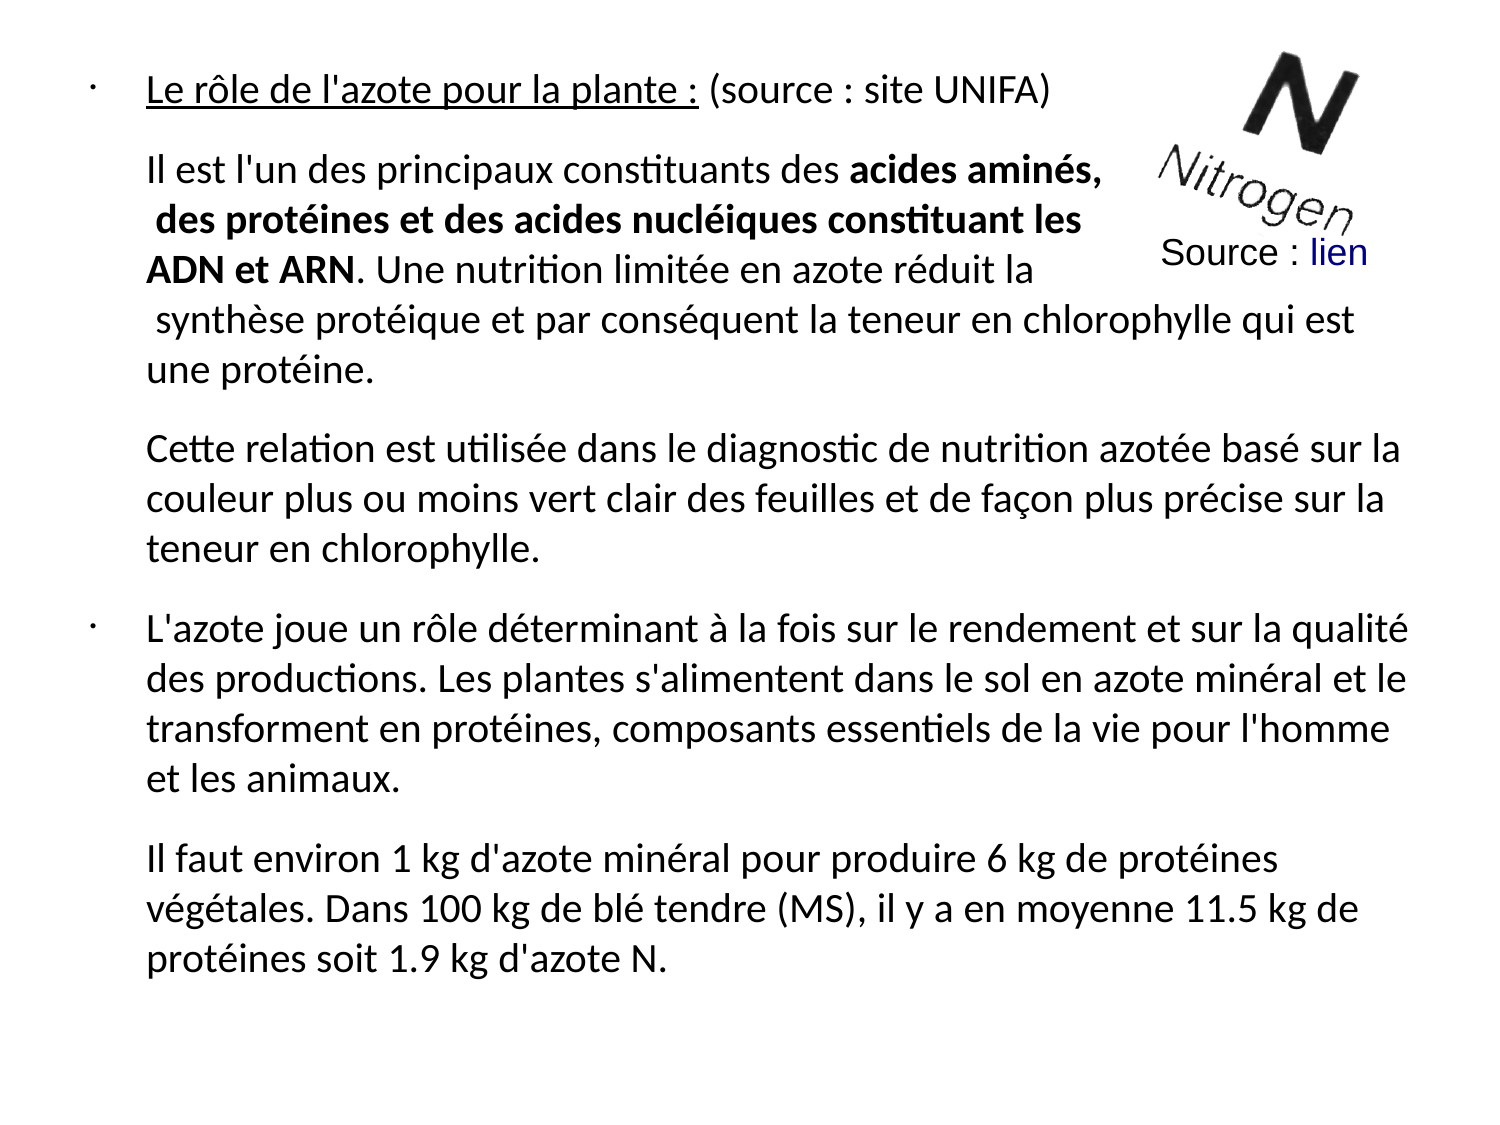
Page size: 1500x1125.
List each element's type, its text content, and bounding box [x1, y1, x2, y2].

list Le rôle de l'azote pour la plante : (source : site UNIFA) Il est l'un des principaux constituants des acides aminés, des protéines et des acides nucléiques constituant les ADN et ARN. Une nutrition limitée en azote réduit la synthèse protéique et par conséquent la teneur en chlorophylle qui est une protéine. Cette relation est utilisée dans le diagnostic de nutrition azotée basé sur la couleur plus ou moins vert clair des feuilles et de façon plus précise sur la teneur en chlorophylle. L'azote joue un rôle déterminant à la fois sur le rendement et sur la qualité des productions. Les plantes s'alimentent dans le sol en azote minéral et le transforment en protéines, composants essentiels de la vie pour l'homme et les animaux. Il faut environ 1 kg d'azote minéral pour produire 6 kg de protéines végétales. Dans 100 kg de blé tendre (MS), il y a en moyenne 11.5 kg de protéines soit 1.9 kg d'azote N. [75, 54, 1425, 1005]
picture [1121, 30, 1382, 296]
text_box Source : lien [1145, 224, 1489, 282]
